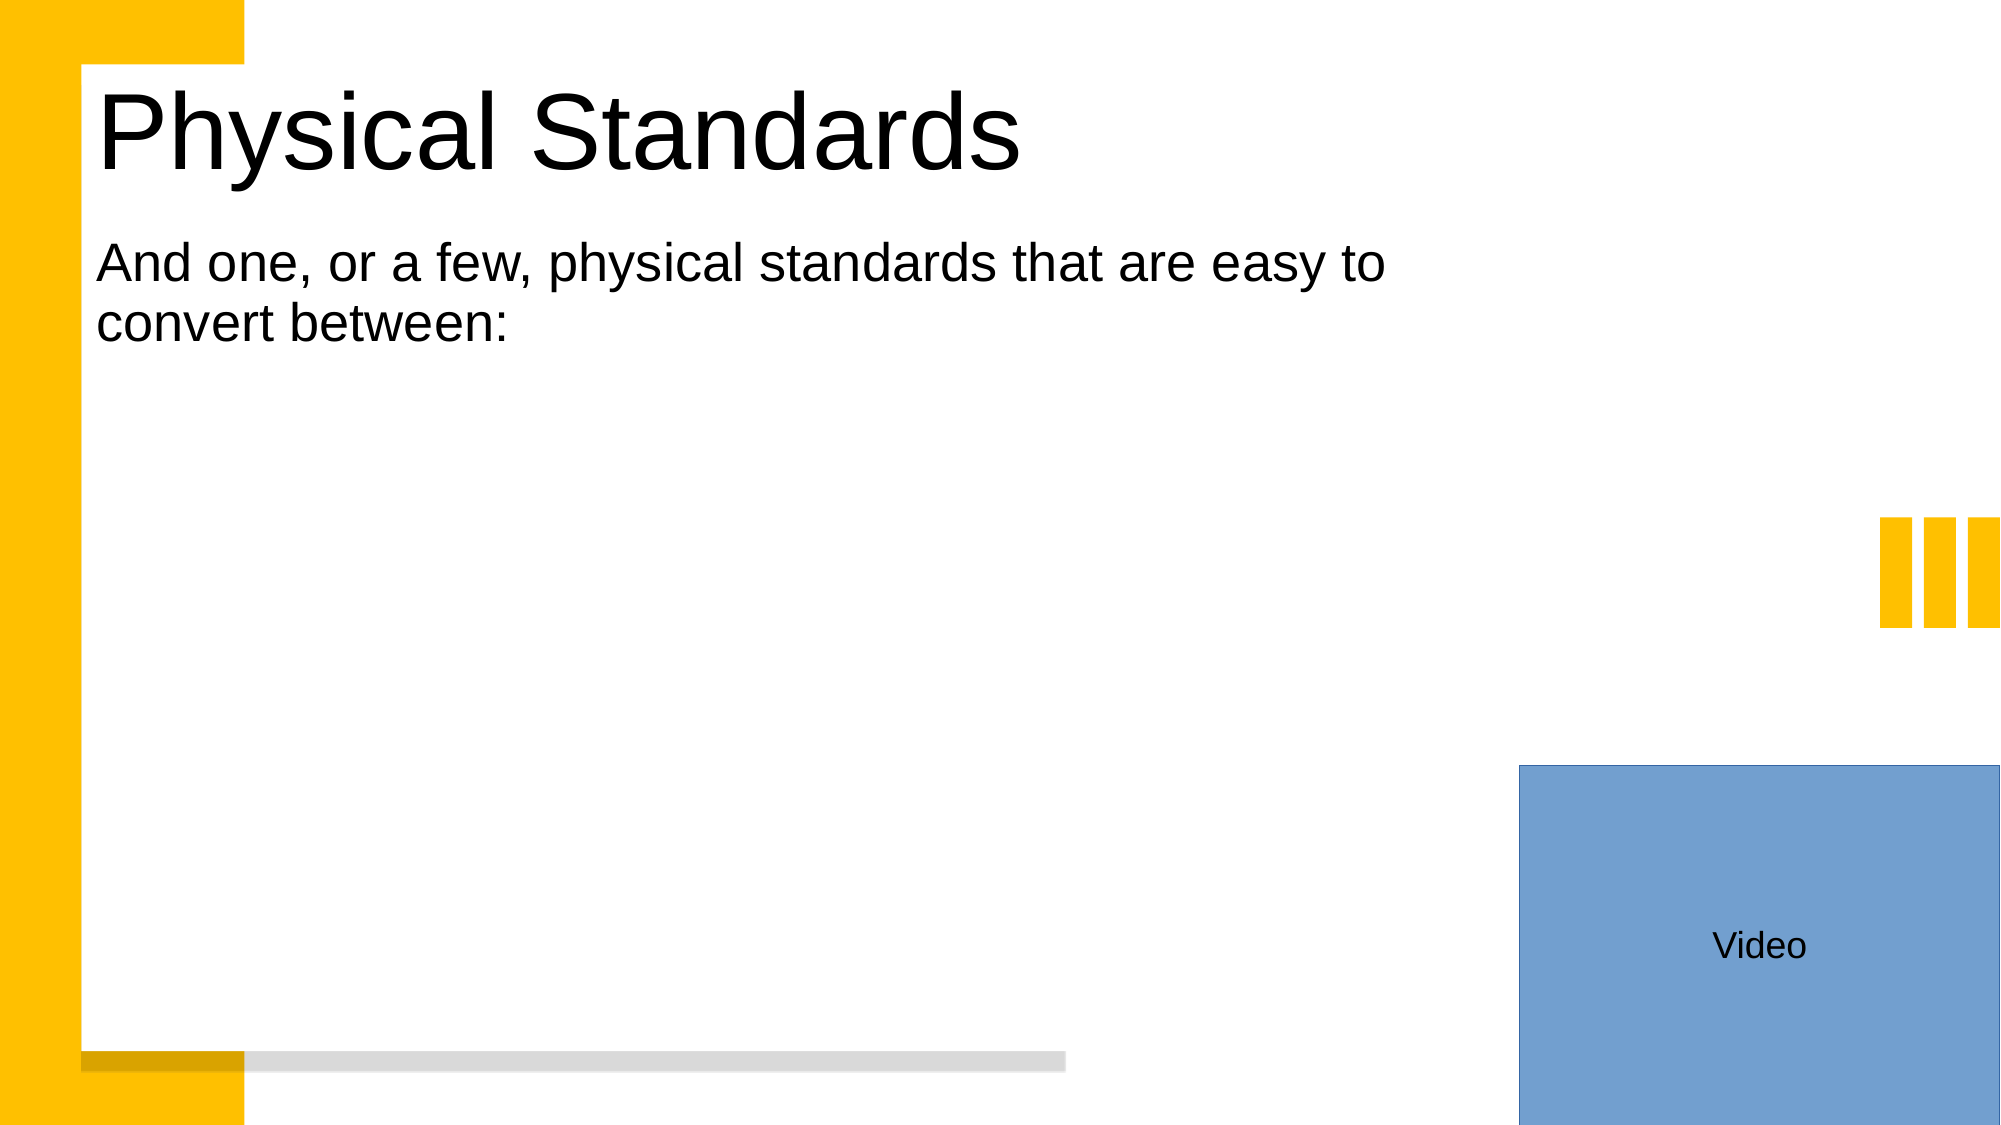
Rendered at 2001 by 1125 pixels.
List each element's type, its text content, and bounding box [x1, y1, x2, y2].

text_box Video [1519, 765, 2000, 1125]
text_box Physical Standards [81, 64, 1921, 201]
text_box [0, 0, 2000, 1125]
text_box And one, or a few, physical standards that are easy to convert between: [81, 224, 1516, 1006]
